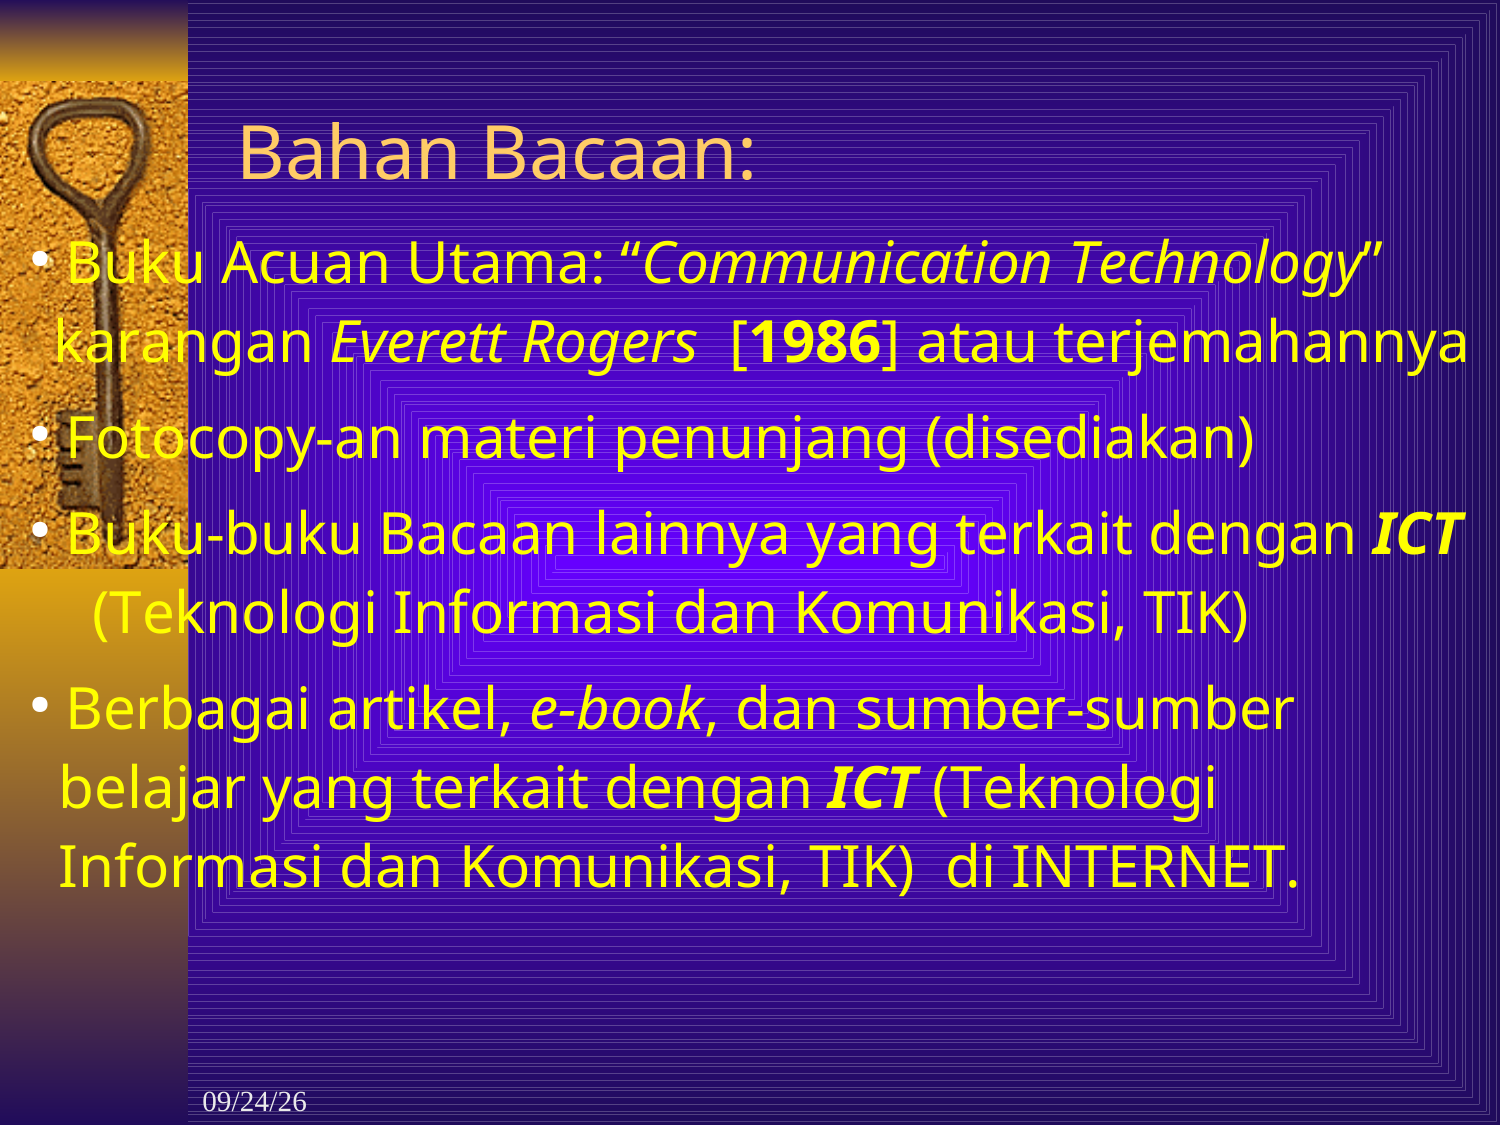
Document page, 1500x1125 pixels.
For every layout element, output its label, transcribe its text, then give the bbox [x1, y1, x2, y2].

picture [0, 81, 188, 569]
list Buku Acuan Utama: “Communication Technology” karangan Everett Rogers [1986] atau terjemahannya Fotocopy-an materi penunjang (disediakan) Buku-buku Bacaan lainnya yang terkait dengan ICT (Teknologi Informasi dan Komunikasi, TIK) Berbagai artikel, e-book, dan sumber-sumber belajar yang terkait dengan ICT (Teknologi Informasi dan Komunikasi, TIK) di INTERNET. [29, 220, 1476, 887]
title Bahan Bacaan: [236, 59, 1500, 243]
